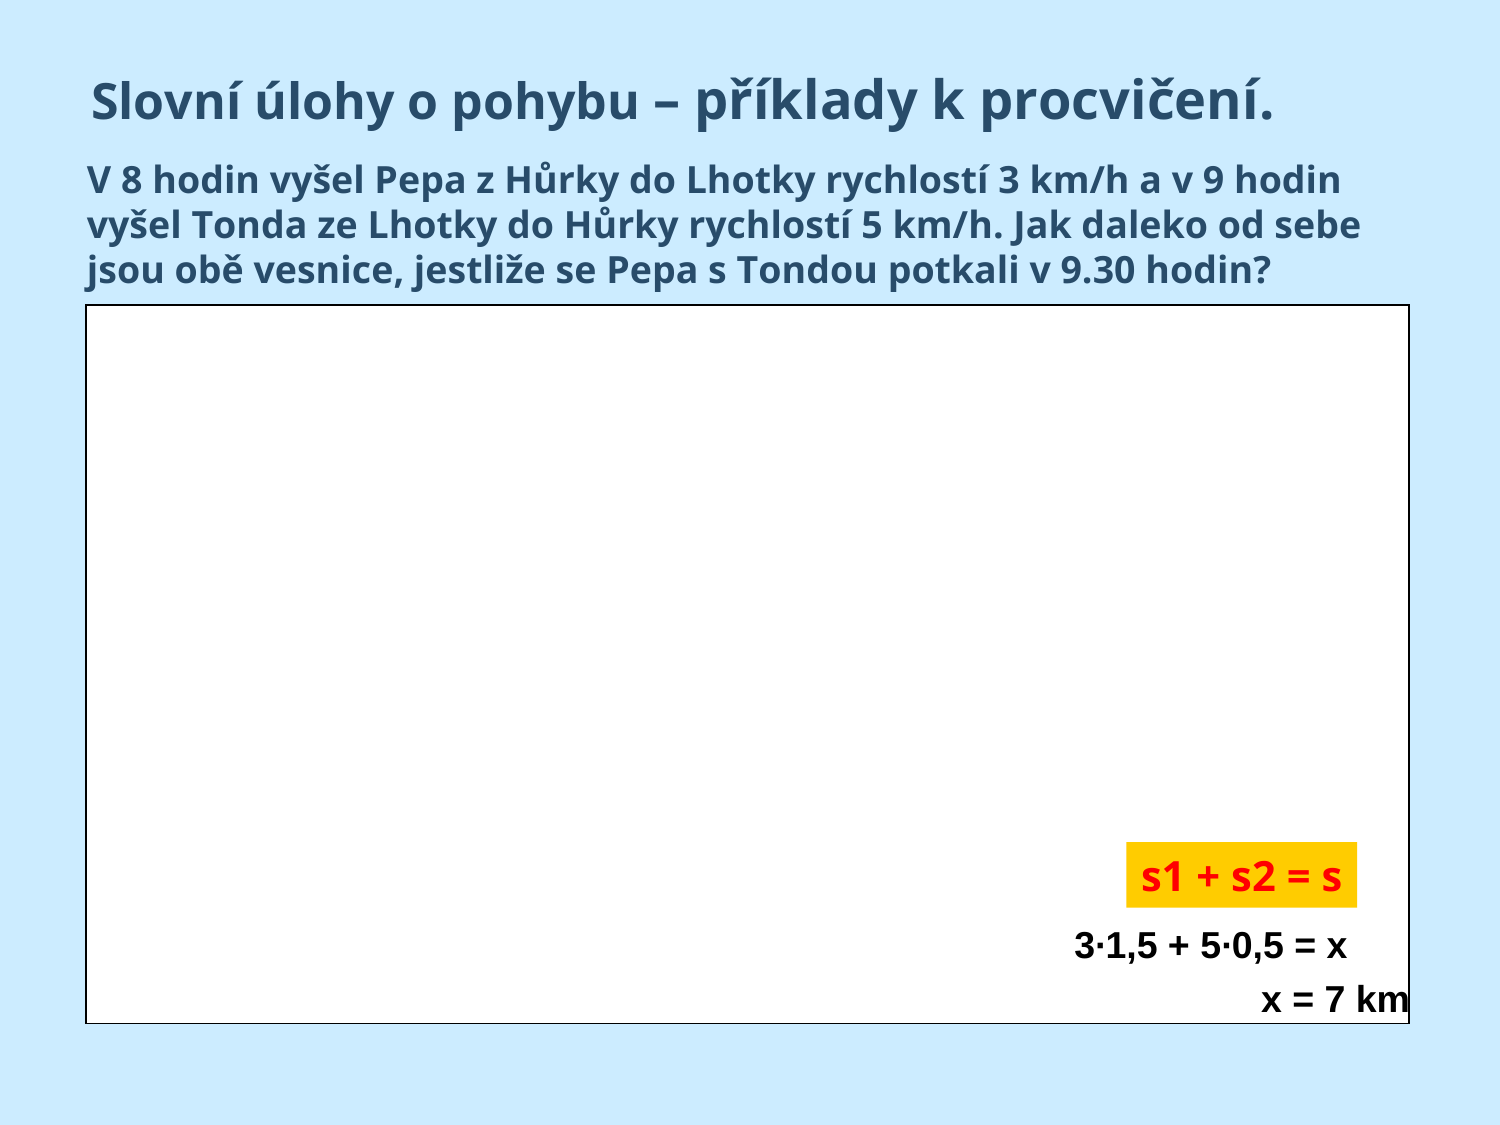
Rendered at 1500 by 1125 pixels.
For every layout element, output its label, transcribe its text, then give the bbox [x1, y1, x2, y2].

text_box s1 + s2 = s [1126, 842, 1358, 908]
text_box V 8 hodin vyšel Pepa z Hůrky do Lhotky rychlostí 3 km/h a v 9 hodin vyšel Tonda ze Lhotky do Hůrky rychlostí 5 km/h. Jak daleko od sebe jsou obě vesnice, jestliže se Pepa s Tondou potkali v 9.30 hodin? [72, 146, 1425, 301]
text_box Slovní úlohy o pohybu – příklady k procvičení. [76, 45, 1471, 152]
text_box 3∙1,5 + 5∙0,5 = x [1059, 913, 1363, 974]
text_box [86, 304, 1410, 1024]
text_box x = 7 km [1246, 967, 1425, 1029]
